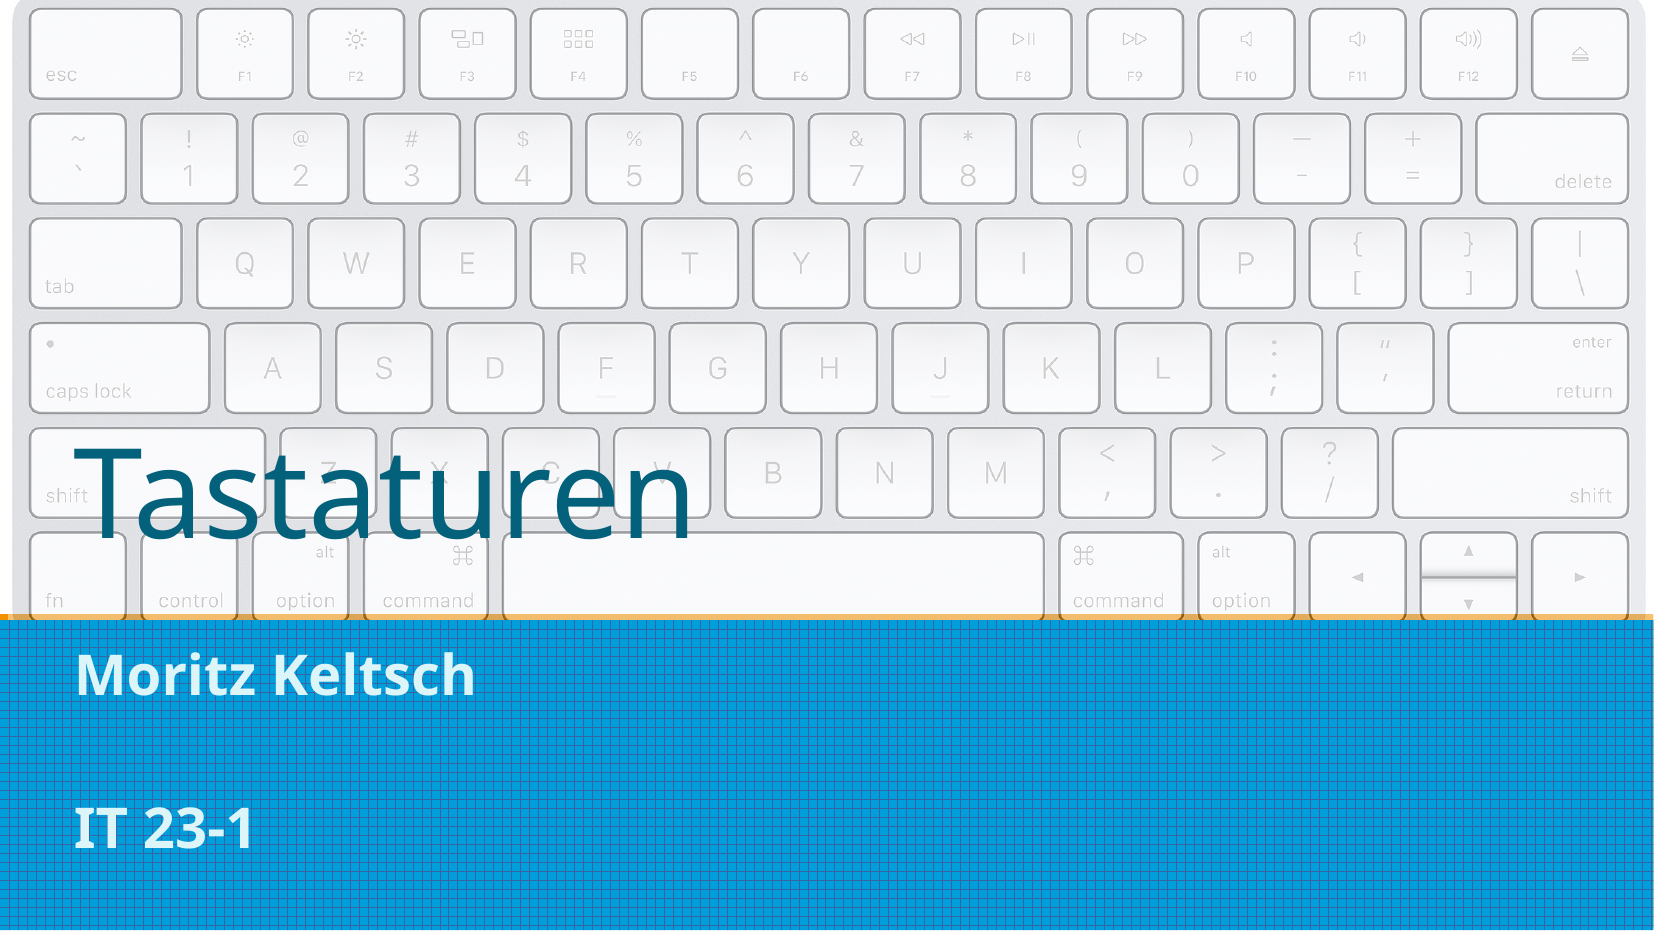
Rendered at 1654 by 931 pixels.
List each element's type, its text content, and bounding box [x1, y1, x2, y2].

subtitle Moritz Keltsch IT 23-1 [73, 634, 1551, 832]
title Tastaturen [73, 44, 1551, 576]
picture [8, 0, 1654, 619]
